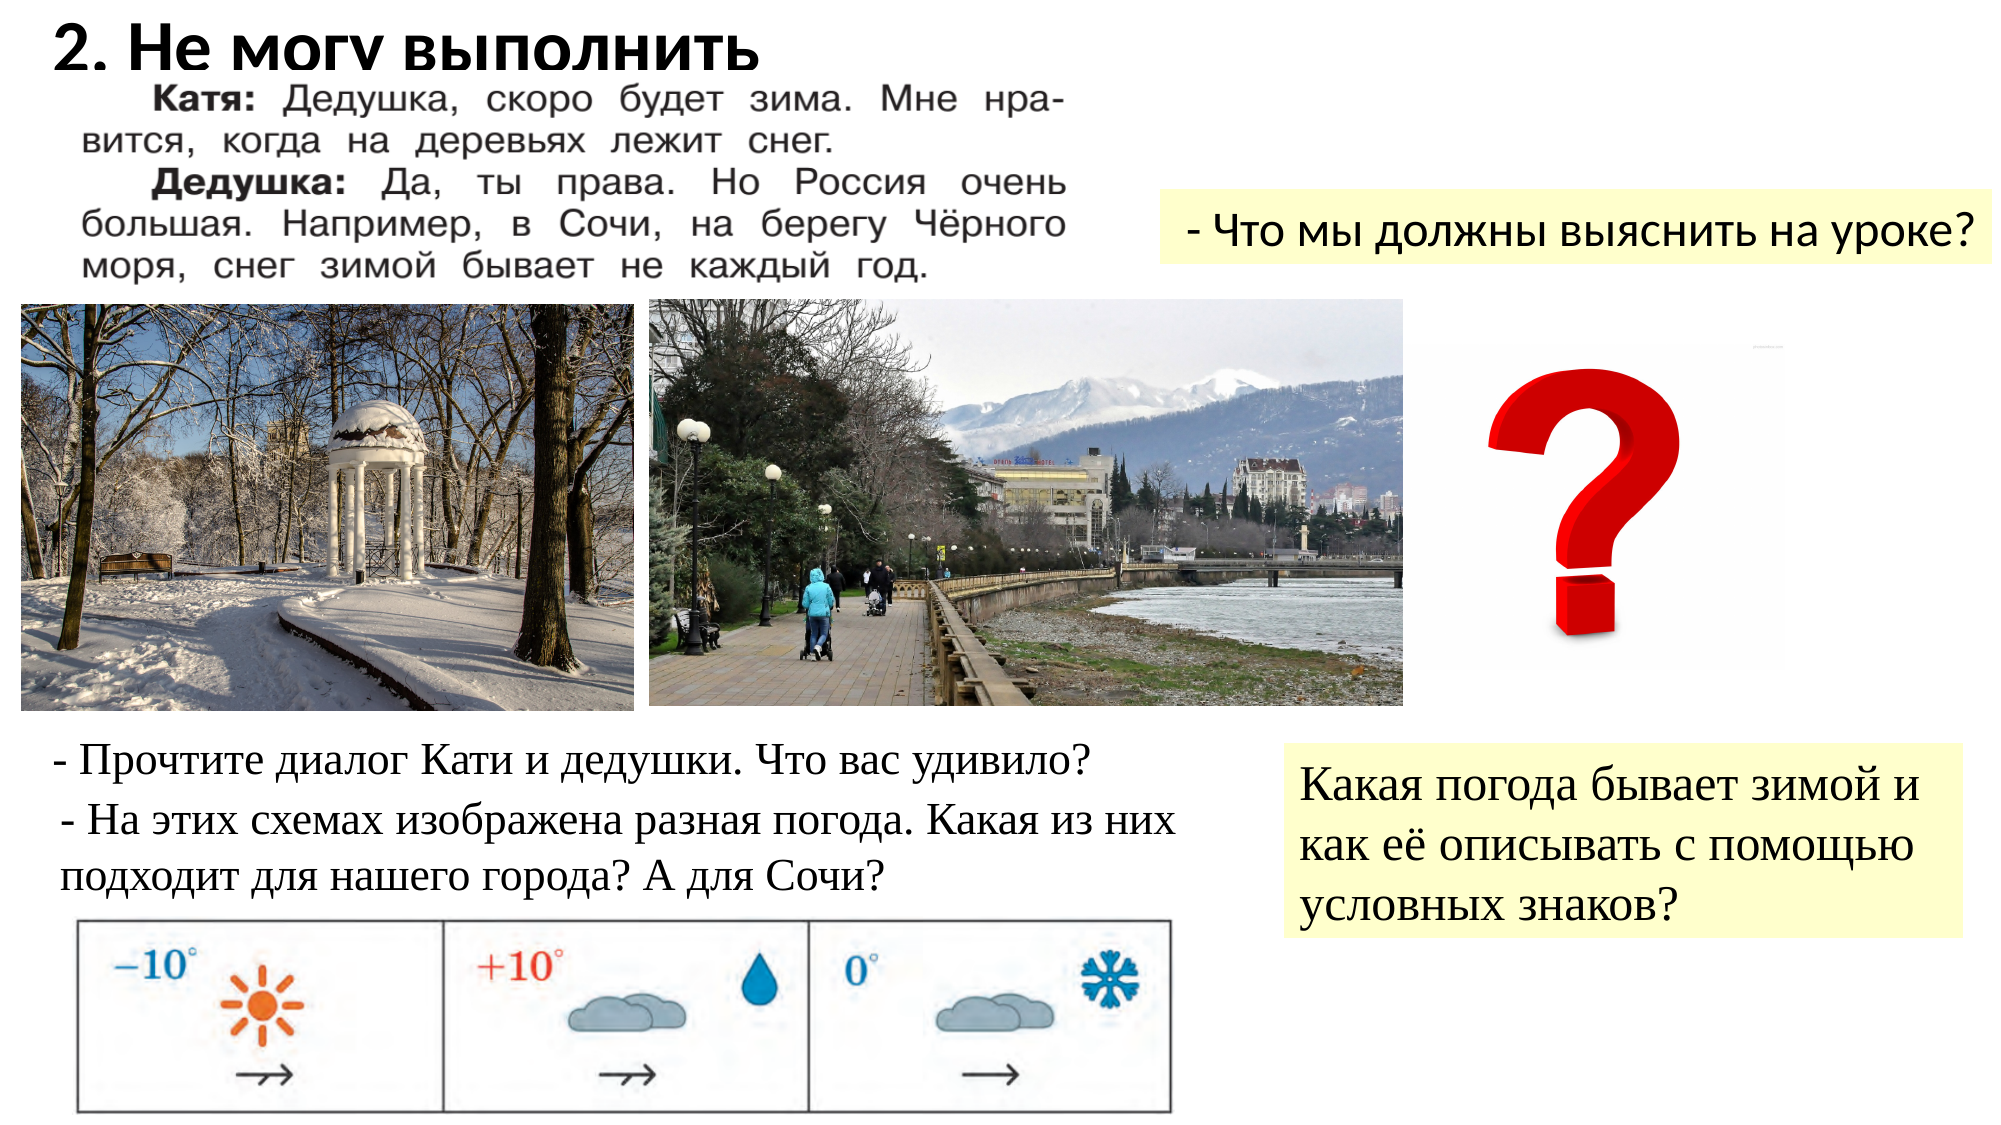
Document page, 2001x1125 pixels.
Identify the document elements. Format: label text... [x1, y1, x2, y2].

picture [21, 304, 634, 711]
text_box - Что мы должны выяснить на уроке? [1160, 189, 1992, 264]
text_box - Прочтите диалог Кати и дедушки. Что вас удивило? [37, 693, 1217, 791]
picture [37, 70, 1117, 291]
picture [649, 299, 1785, 706]
text_box - На этих схемах изображена разная погода. Какая из них подходит для нашего города? А для Сочи? [45, 782, 1226, 907]
title 2. Не могу выполнить [37, 0, 1170, 90]
text_box Какая погода бывает зимой и как её описывать с помощью условных знаков? [1284, 743, 1963, 938]
picture [49, 907, 1222, 1125]
